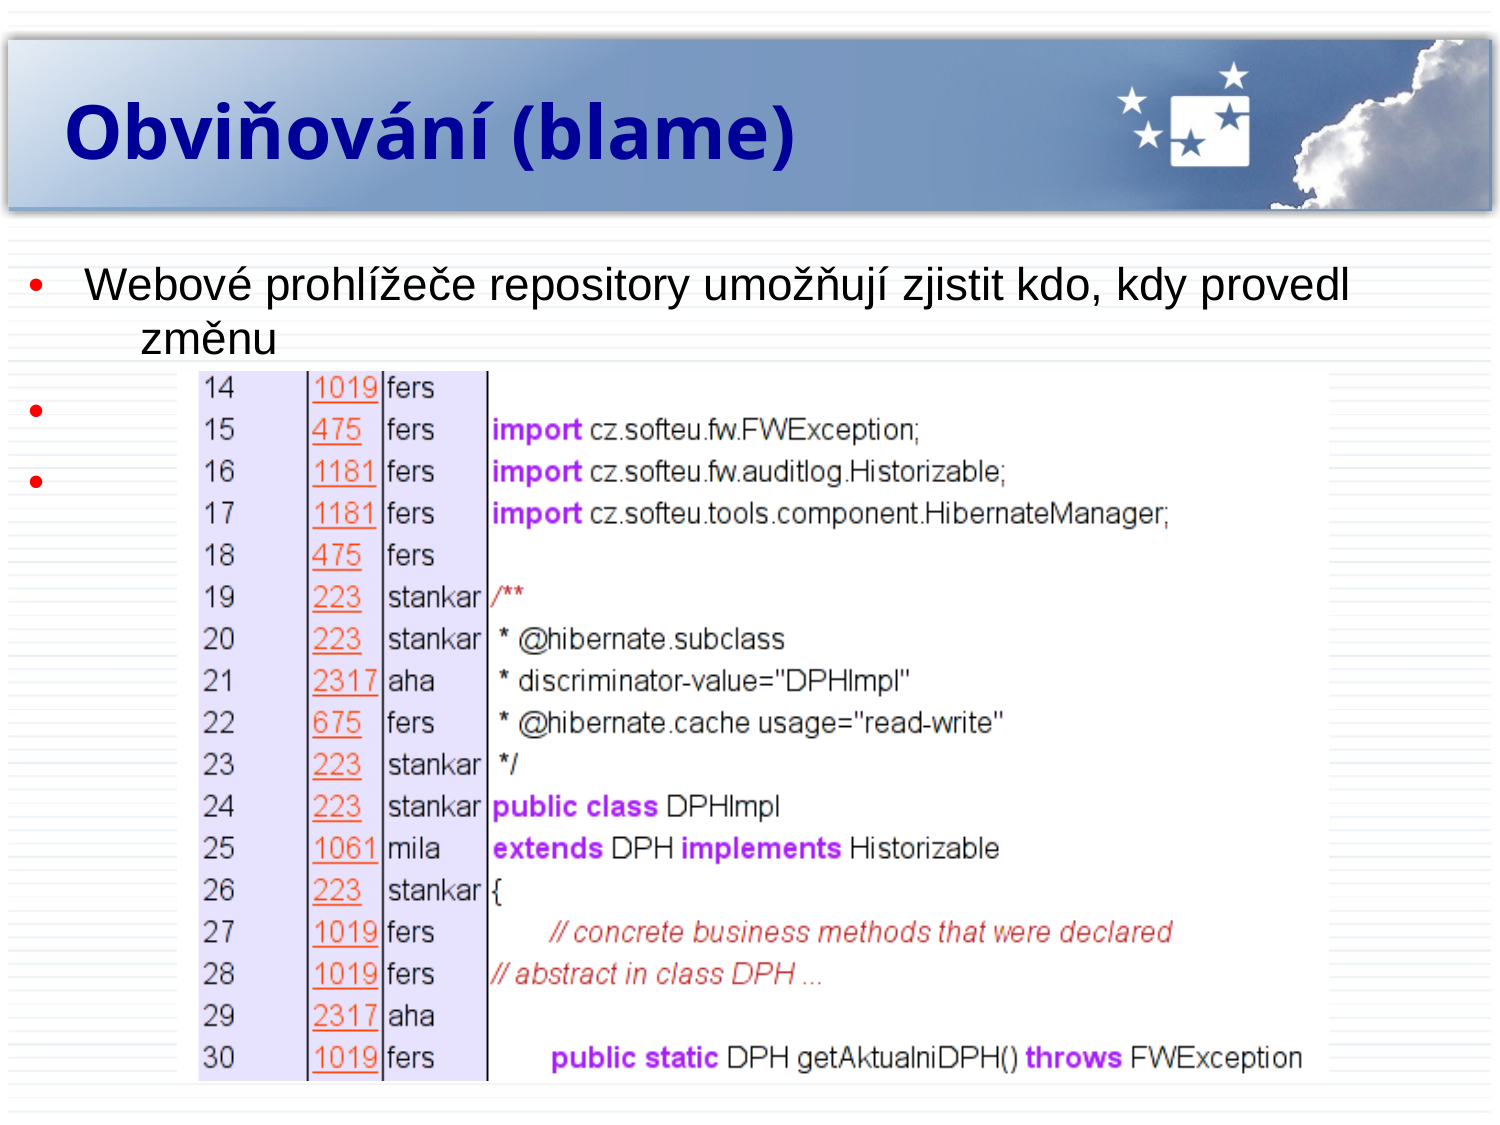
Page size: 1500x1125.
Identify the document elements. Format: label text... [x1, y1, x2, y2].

list Webové prohlížeče repository umožňují zjistit kdo, kdy provedl změnu [28, 255, 1480, 1084]
picture [0, 0, 1500, 1125]
title Obviňování (blame) [63, 26, 1414, 229]
